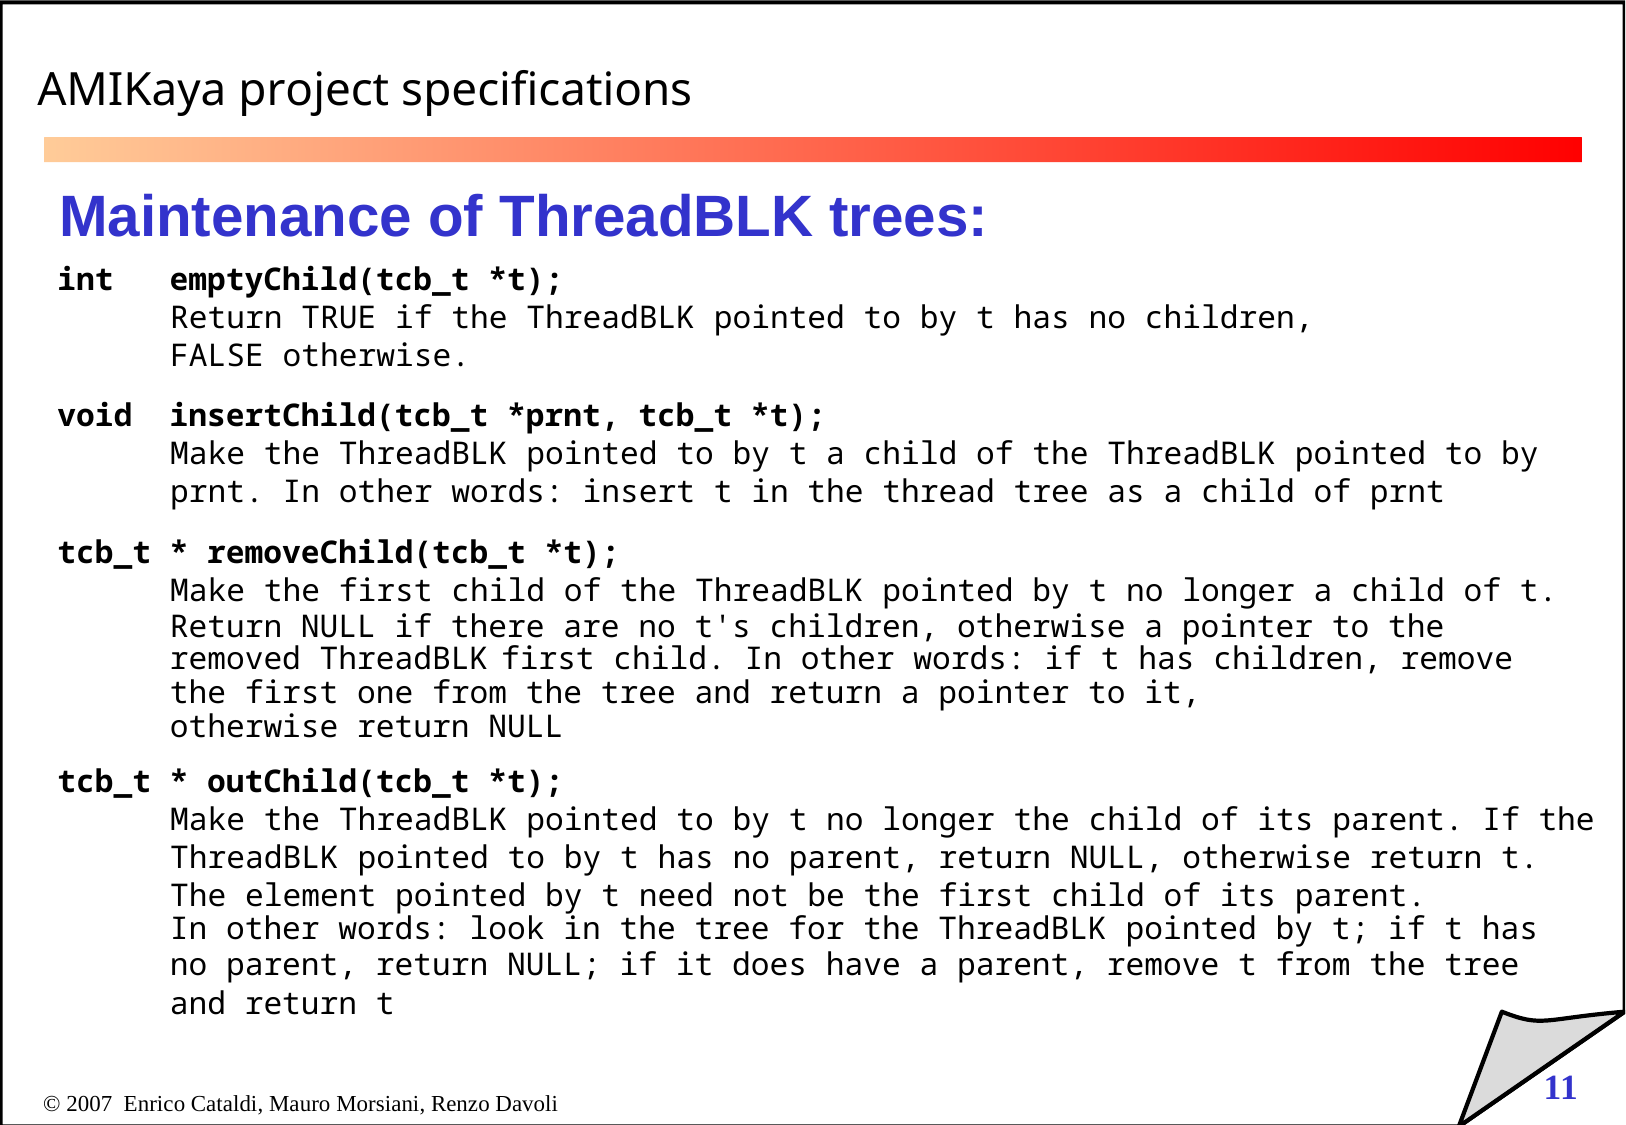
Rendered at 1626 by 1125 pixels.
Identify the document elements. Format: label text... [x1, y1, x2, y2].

title AMIKaya project specifications [37, 44, 1588, 131]
list Maintenance of ThreadBLK trees: [59, 917, 1576, 1125]
list Maintenance of ThreadBLK trees: [59, 188, 1576, 252]
text_box int emptyChild(tcb_t *t); Return TRUE if the ThreadBLK pointed to by t has no children, FALSE otherwise. void insertChild(tcb_t *prnt, tcb_t *t); Make the ThreadBLK pointed to by t a child of the ThreadBLK pointed to by prnt. In other words: insert t in the thread tree as a child of prnt tcb_t * removeChild(tcb_t *t); Make the first child of the ThreadBLK pointed by t no longer a child of t. Return NULL if there are no t's children, otherwise a pointer to the removed ThreadBLK first child. In other words: if t has children, remove the first one from the tree and return a pointer to it, otherwise return NULL tcb_t * outChild(tcb_t *t); Make the ThreadBLK pointed to by t no longer the child of its parent. If the ThreadBLK pointed to by t has no parent, return NULL, otherwise return t. The element pointed by t need not be the first child of its parent. In other words: look in the tree for the ThreadBLK pointed by t; if t has no parent, return NULL; if it does have a parent, remove t from the tree and return t [42, 252, 1626, 917]
